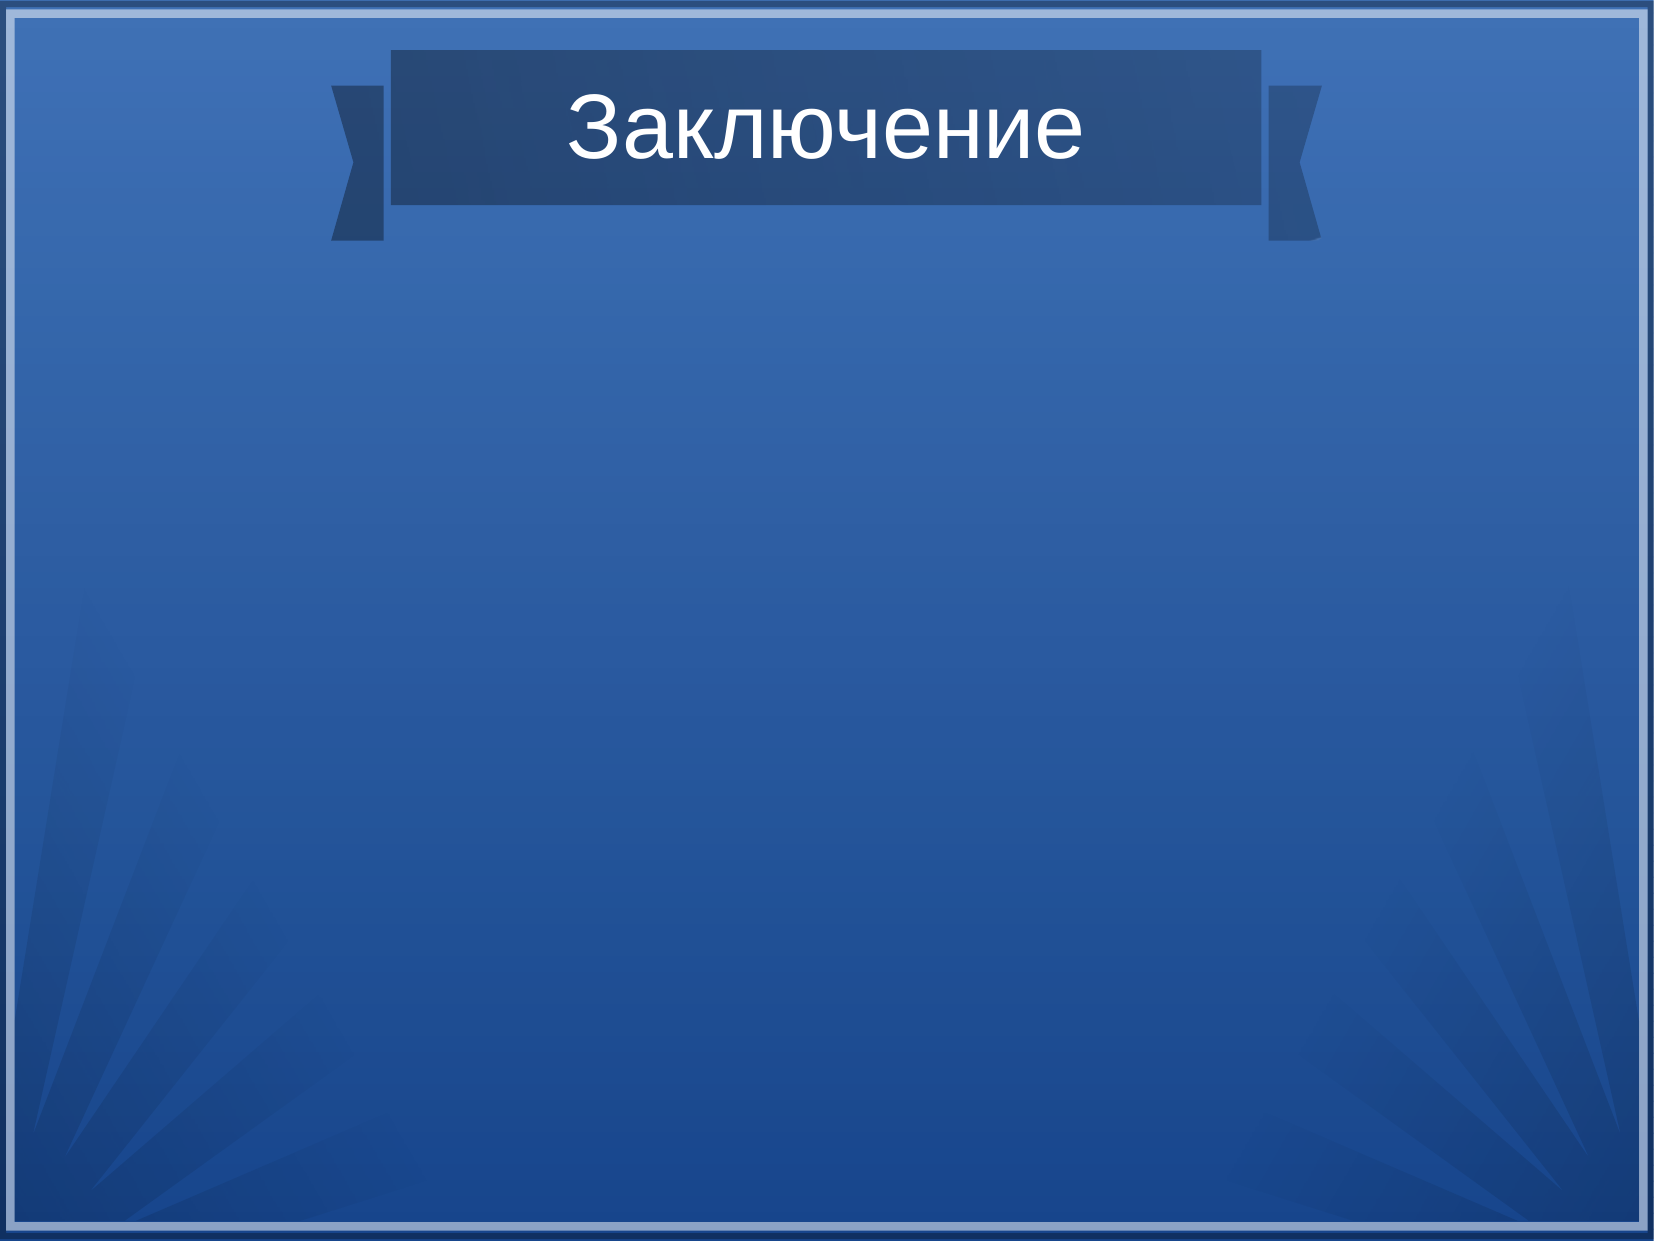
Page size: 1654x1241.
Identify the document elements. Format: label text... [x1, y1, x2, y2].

title Заключение [389, 49, 1264, 205]
